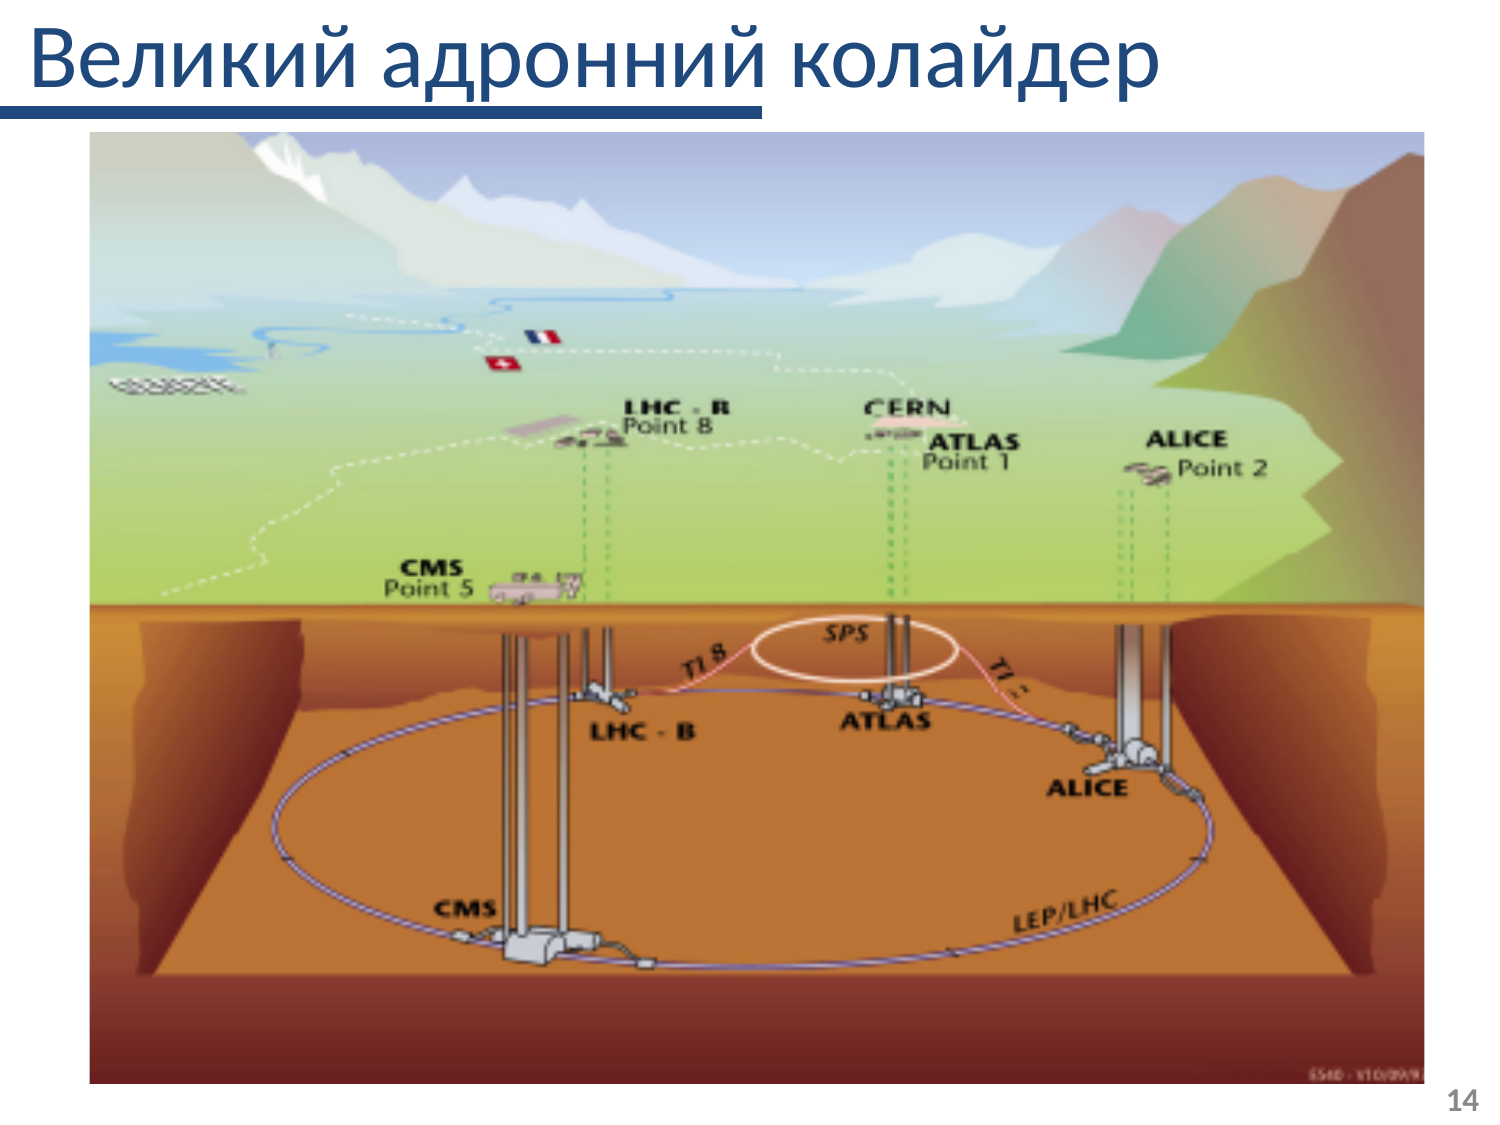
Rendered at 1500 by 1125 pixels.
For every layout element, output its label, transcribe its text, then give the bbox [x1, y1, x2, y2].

text_box <number> [1423, 1079, 1495, 1118]
title Великий адронний колайдер [13, 1, 1464, 102]
picture [89, 132, 1425, 1084]
